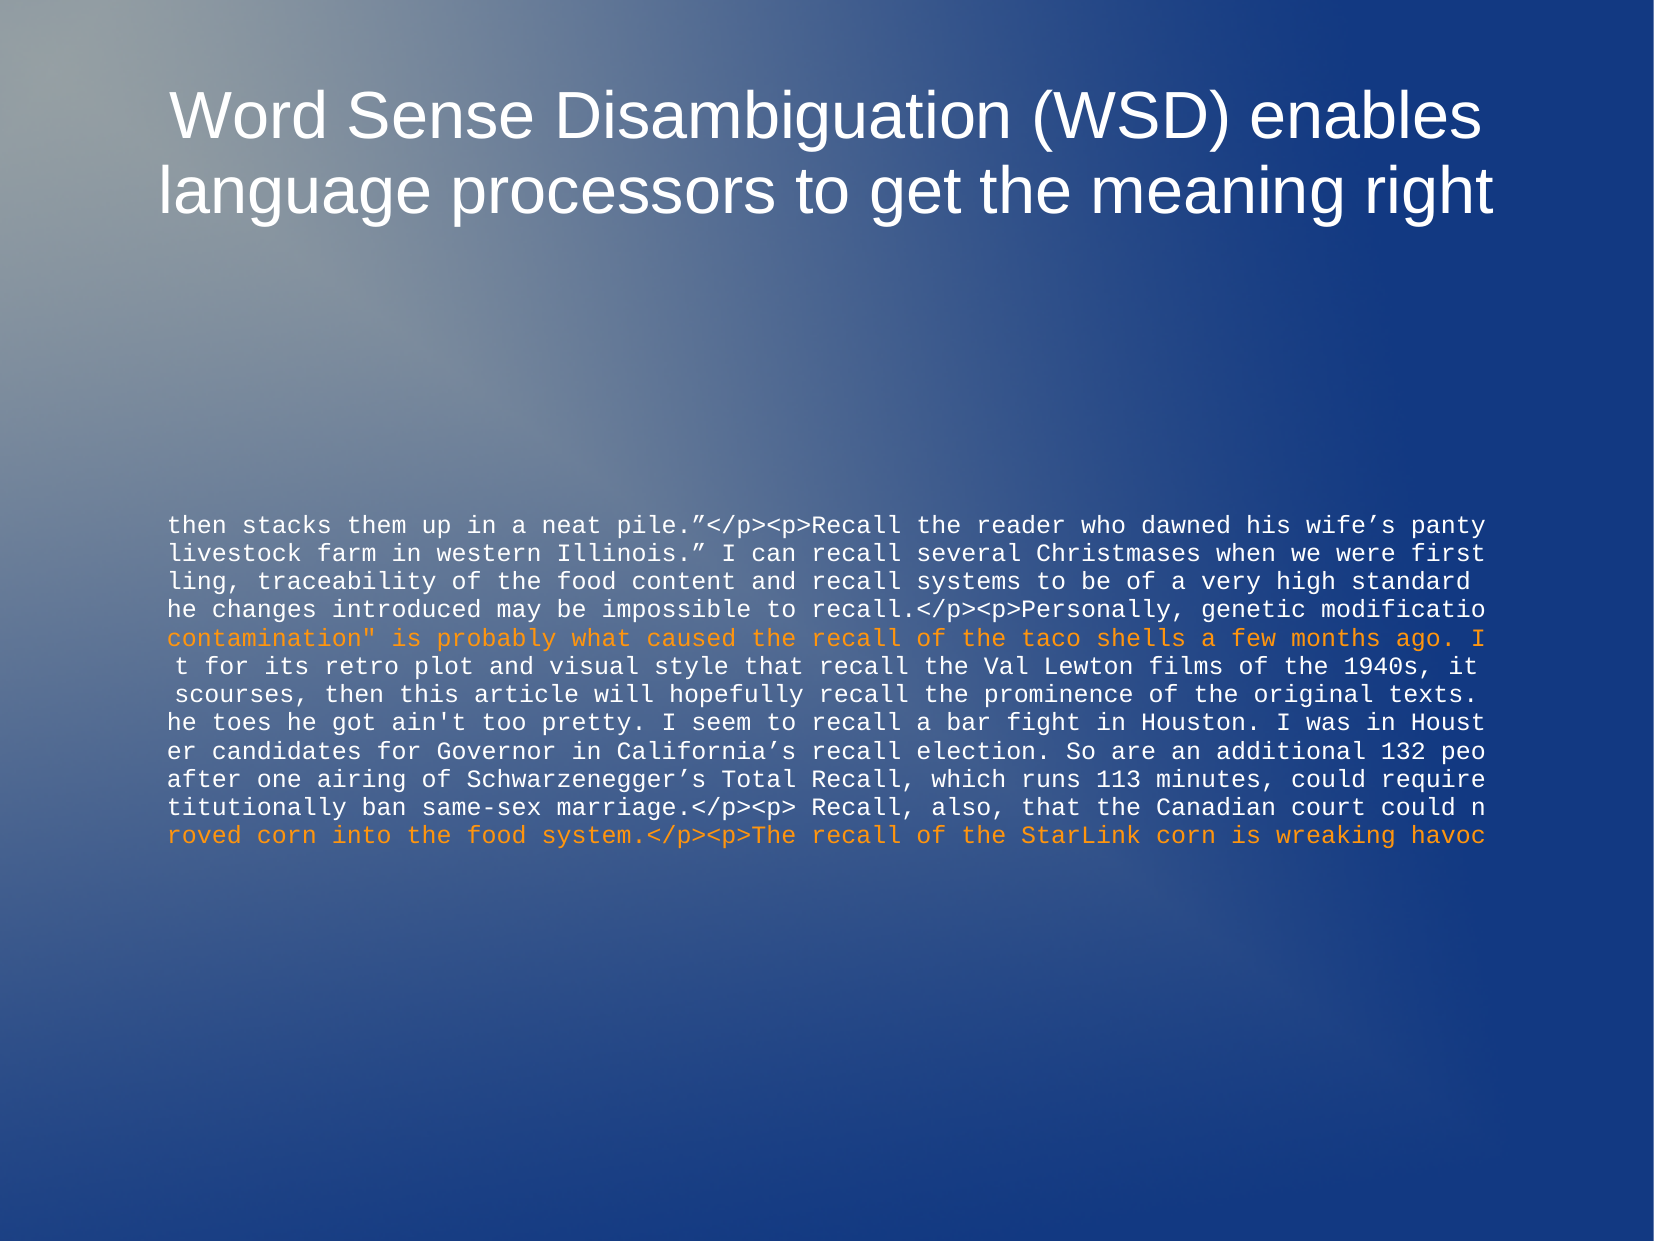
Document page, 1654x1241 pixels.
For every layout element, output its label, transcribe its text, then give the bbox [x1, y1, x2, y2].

picture [0, 0, 1654, 1241]
title Word Sense Disambiguation (WSD) enables language processors to get the meaning right [82, 56, 1571, 250]
subtitle then stacks them up in a neat pile.”</p><p>Recall the reader who dawned his wife’s panty livestock farm in western Illinois.” I can recall several Christmases when we were first ling, traceability of the food content and recall systems to be of a very high standard he changes introduced may be impossible to recall.</p><p>Personally, genetic modificatio contamination" is probably what caused the recall of the taco shells a few months ago. I t for its retro plot and visual style that recall the Val Lewton films of the 1940s, it scourses, then this article will hopefully recall the prominence of the original texts. he toes he got ain't too pretty. I seem to recall a bar fight in Houston. I was in Houst er candidates for Governor in California’s recall election. So are an additional 132 peo after one airing of Schwarzenegger’s Total Recall, which runs 113 minutes, could require titutionally ban same-sex marriage.</p><p> Recall, also, that the Canadian court could n roved corn into the food system.</p><p>The recall of the StarLink corn is wreaking havoc ﻿ [82, 297, 1571, 1102]
